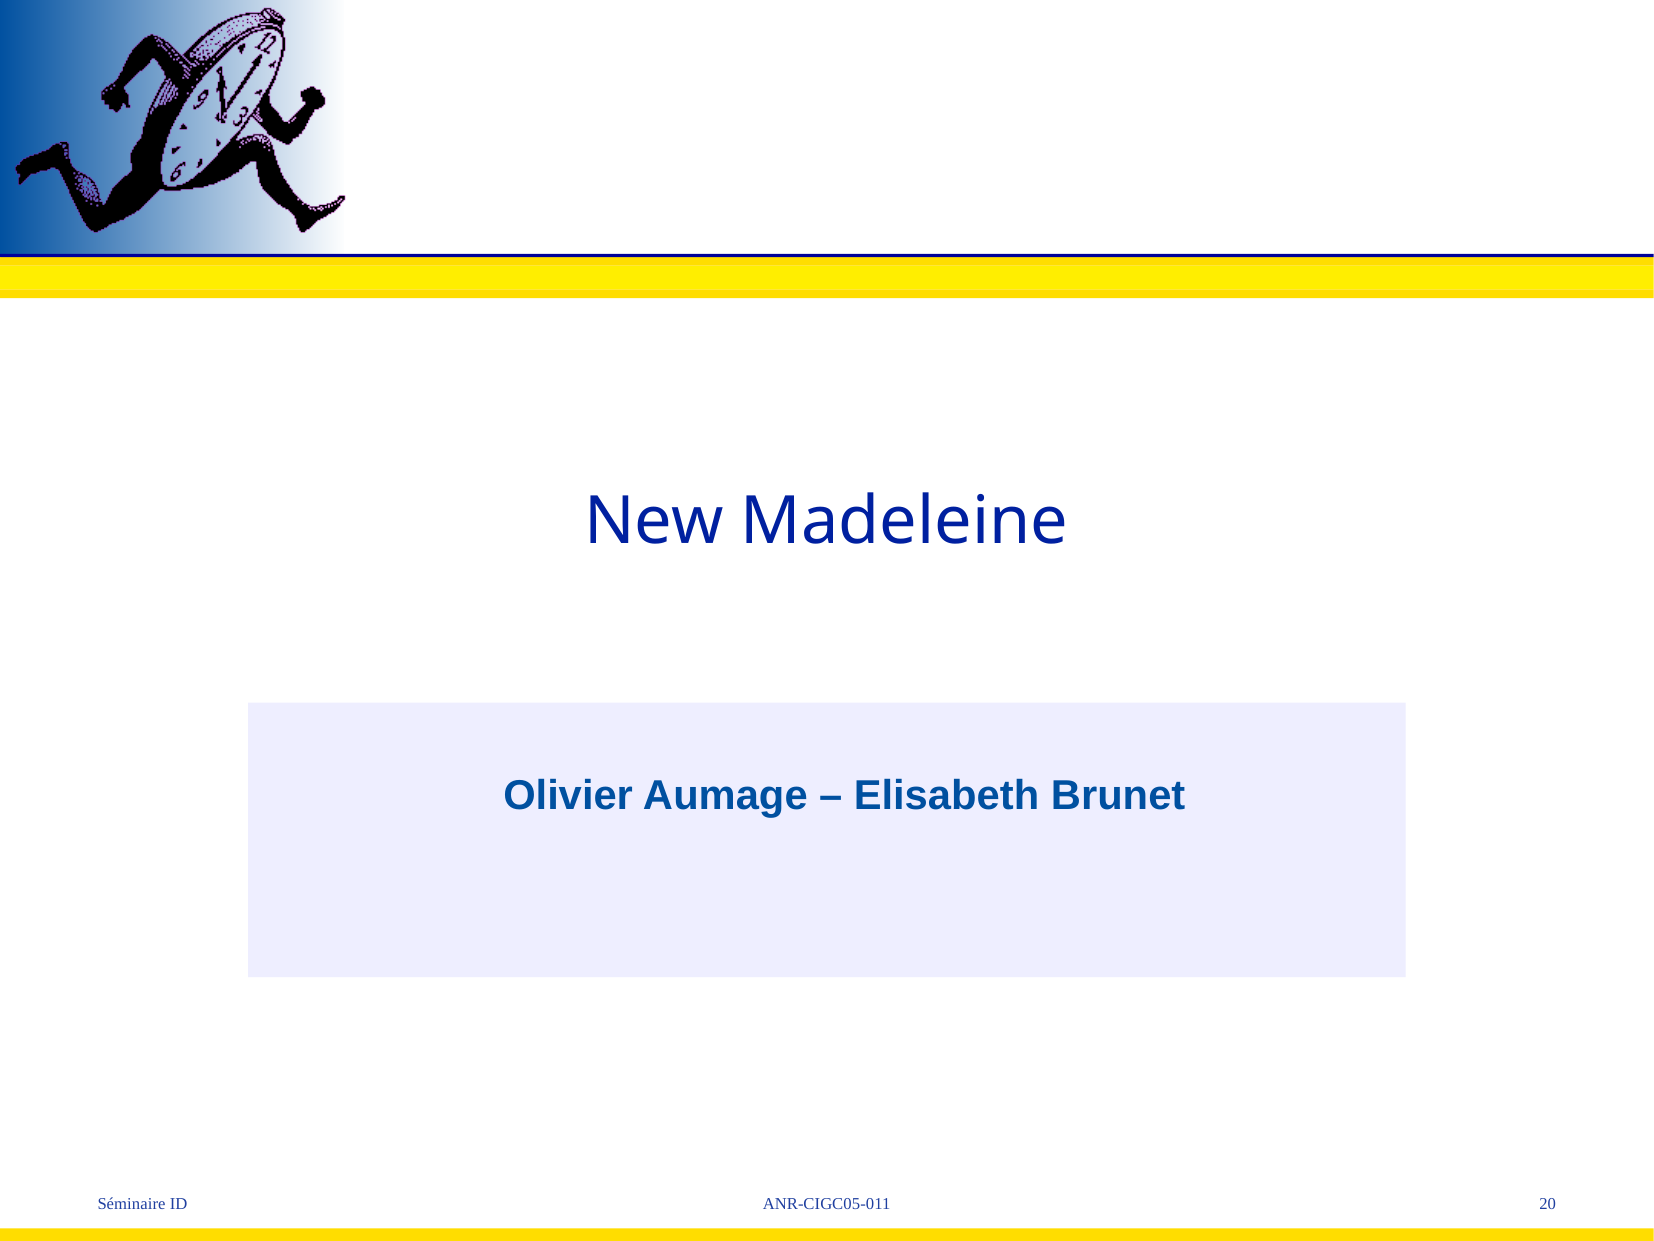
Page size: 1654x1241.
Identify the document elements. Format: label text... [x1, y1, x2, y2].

subtitle Olivier Aumage – Elisabeth Brunet [248, 702, 1406, 978]
title New Madeleine [123, 385, 1530, 652]
picture [14, 0, 353, 245]
